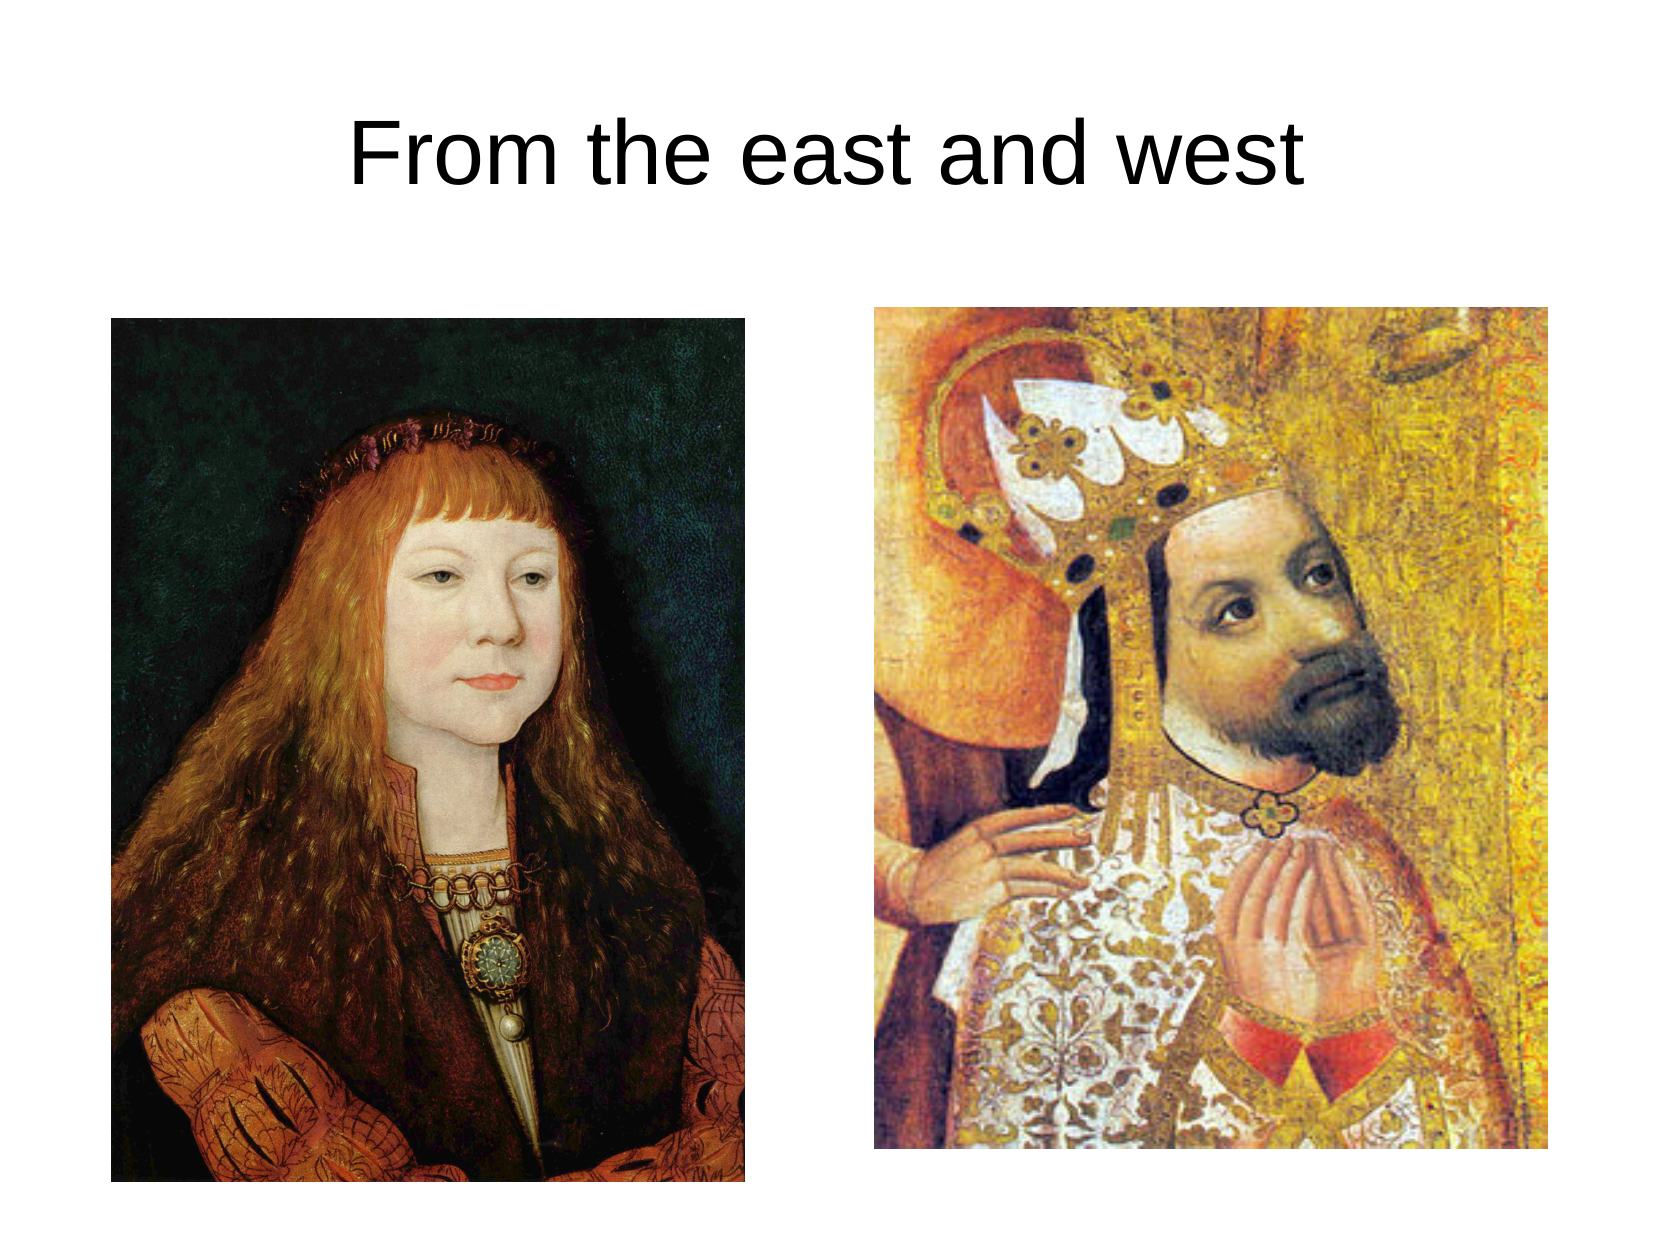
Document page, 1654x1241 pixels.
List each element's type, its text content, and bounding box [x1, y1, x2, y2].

picture [111, 318, 745, 1182]
picture [874, 307, 1548, 1149]
title From the east and west [82, 49, 1571, 257]
